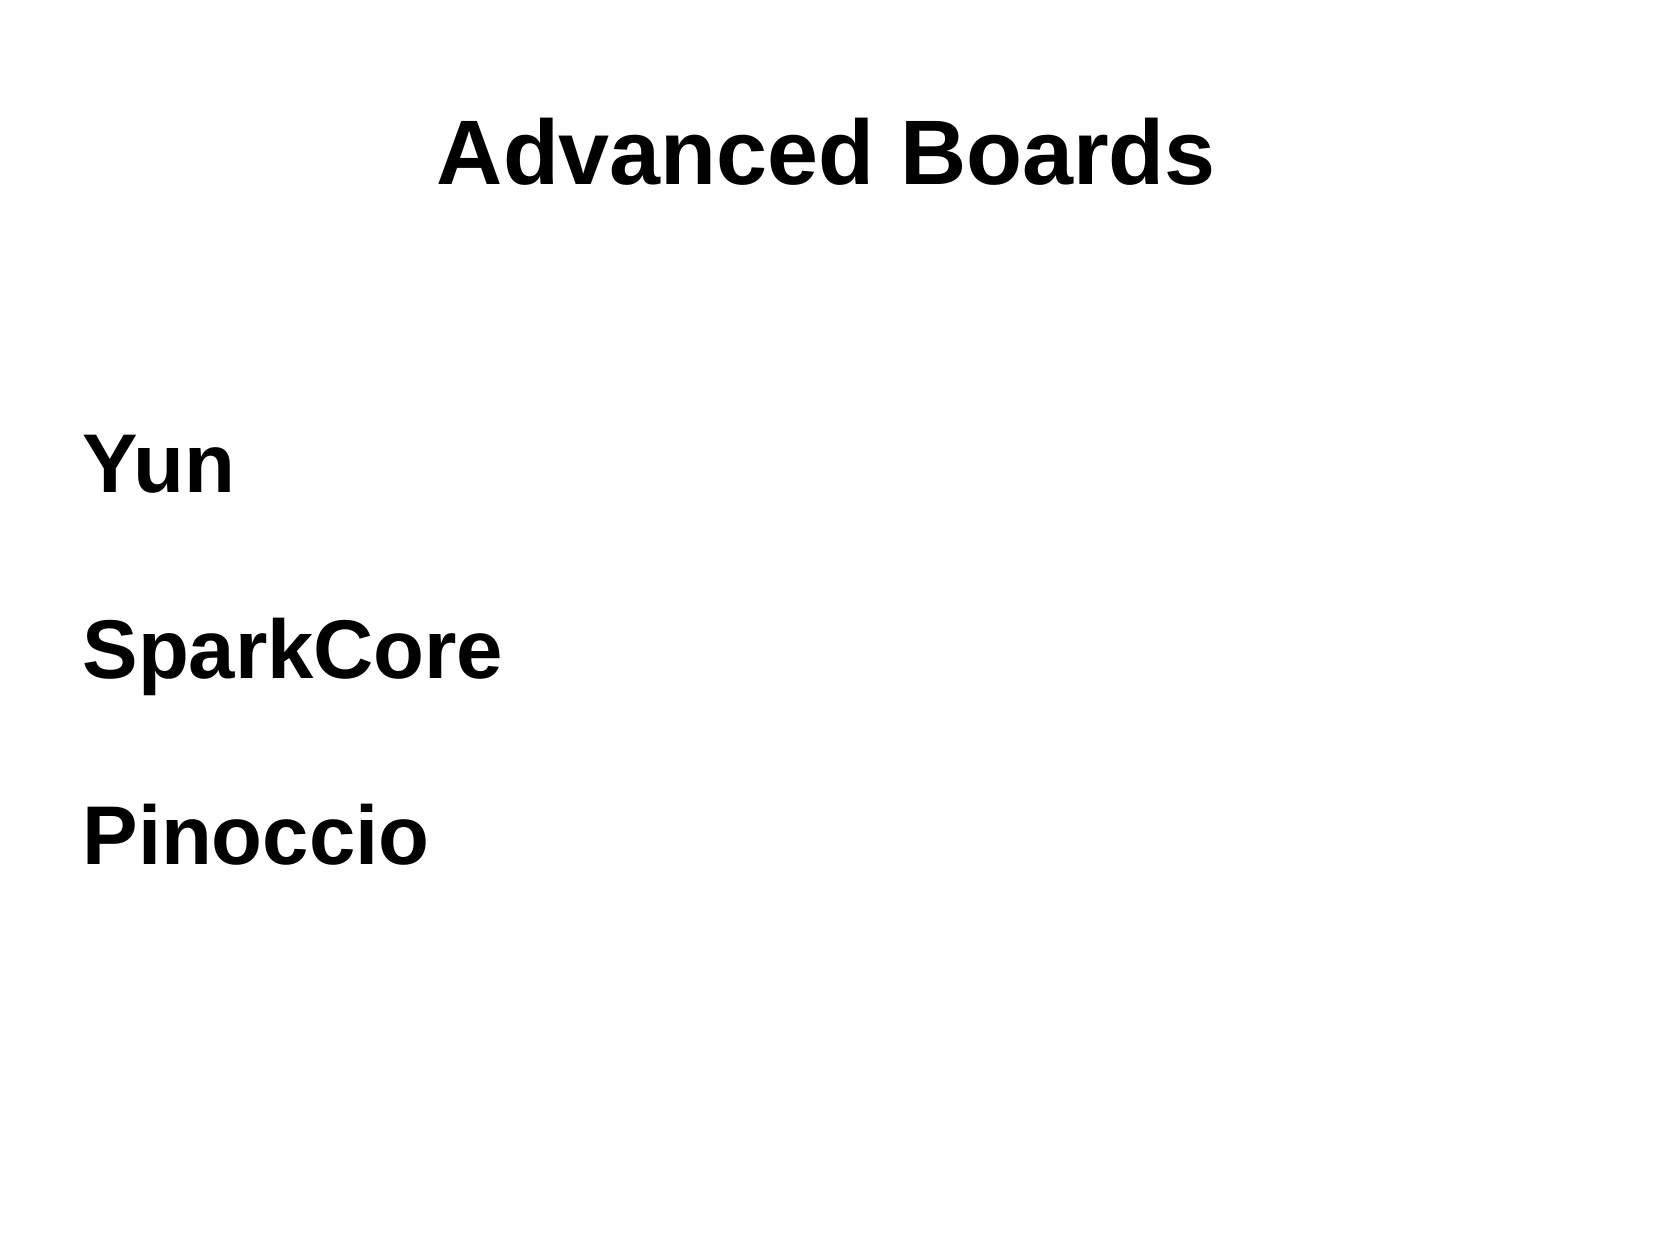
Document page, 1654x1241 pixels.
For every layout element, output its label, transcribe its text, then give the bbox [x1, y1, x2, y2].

subtitle Yun SparkCore Pinoccio [82, 290, 1571, 1010]
title Advanced Boards [82, 49, 1571, 257]
